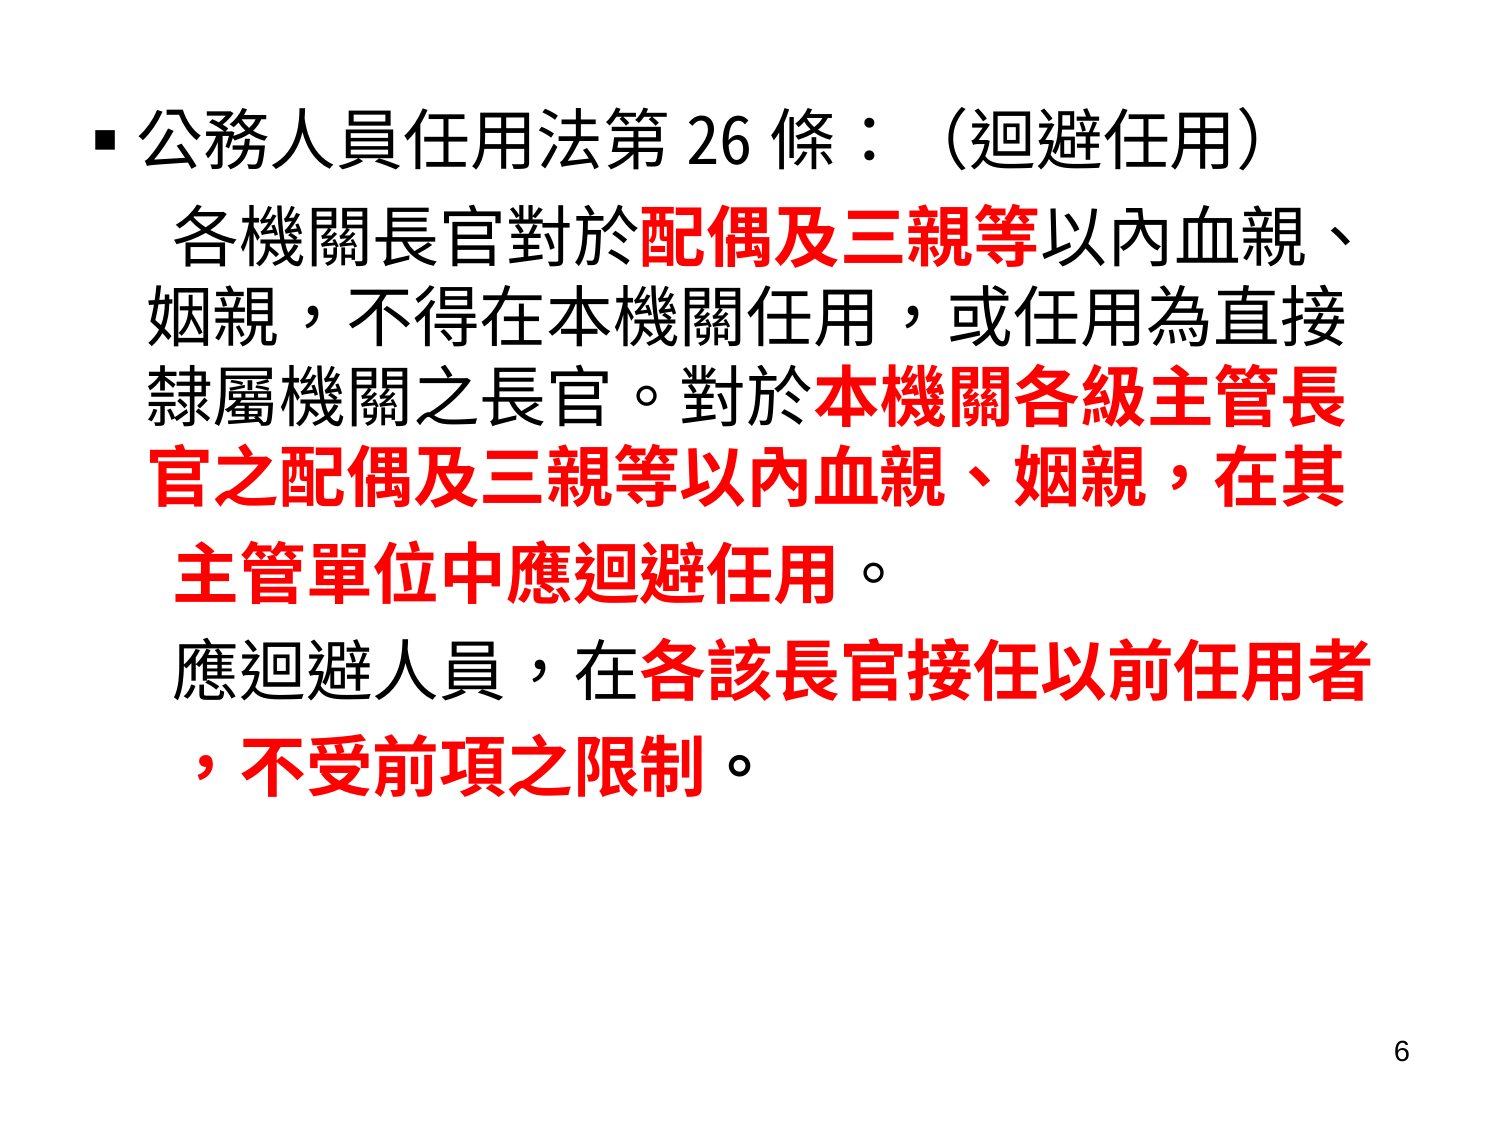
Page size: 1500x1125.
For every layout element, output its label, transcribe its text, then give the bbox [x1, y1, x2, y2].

list 公務人員任用法第26條：（迴避任用） 各機關長官對於配偶及三親等以內血親、 姻親，不得在本機關任用，或任用為直接隸屬機關之長官。對於本機關各級主管長官之配偶及三親等以內血親、姻親，在其 主管單位中應迴避任用。 應迴避人員，在各該長官接任以前任用者 ，不受前項之限制。 [75, 90, 1426, 1005]
